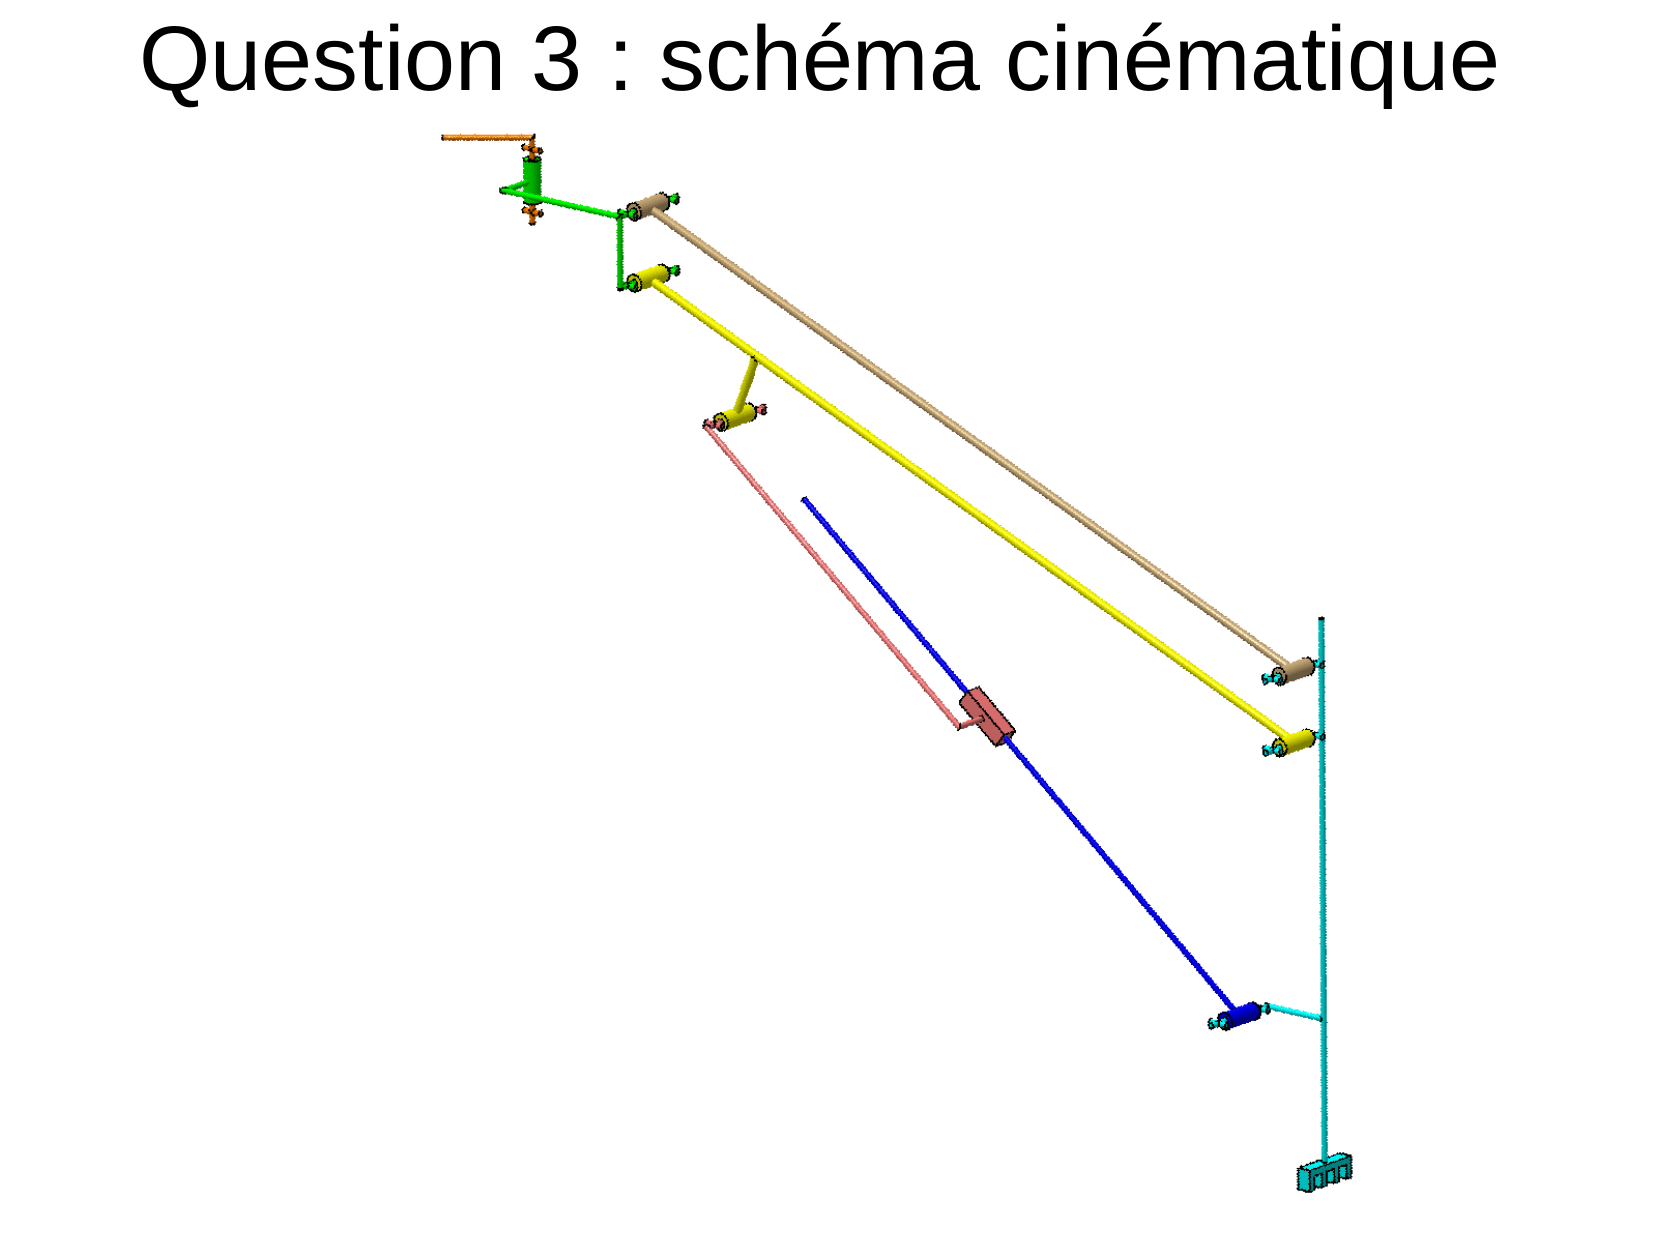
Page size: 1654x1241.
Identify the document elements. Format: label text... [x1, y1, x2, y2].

title Question 3 : schéma cinématique [76, 0, 1566, 119]
picture [433, 114, 1365, 1199]
